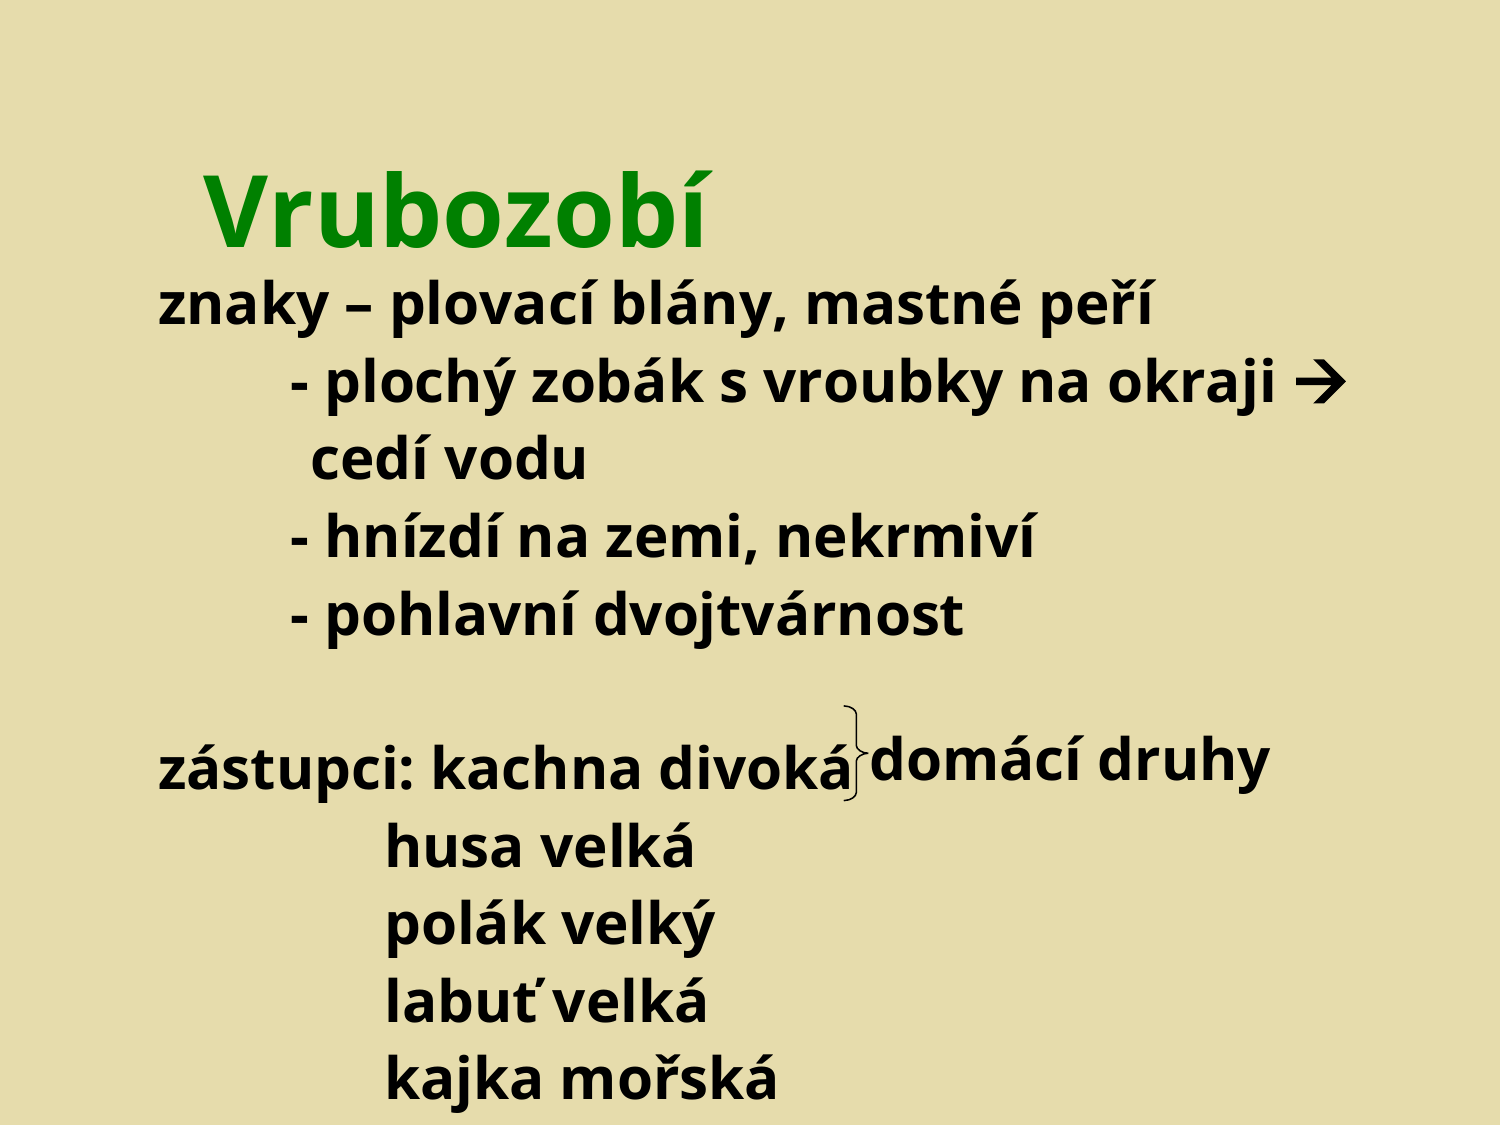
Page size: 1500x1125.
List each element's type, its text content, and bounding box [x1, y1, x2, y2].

list znaky – plovací blány, mastné peří - plochý zobák s vroubky na okraji  cedí vodu - hnízdí na zemi, nekrmiví - pohlavní dvojtvárnost zástupci: kachna divoká husa velká polák velký labuť velká kajka mořská [143, 267, 1500, 1120]
text_box domácí druhy [809, 714, 1377, 801]
title Vrubozobí [188, 35, 1468, 267]
